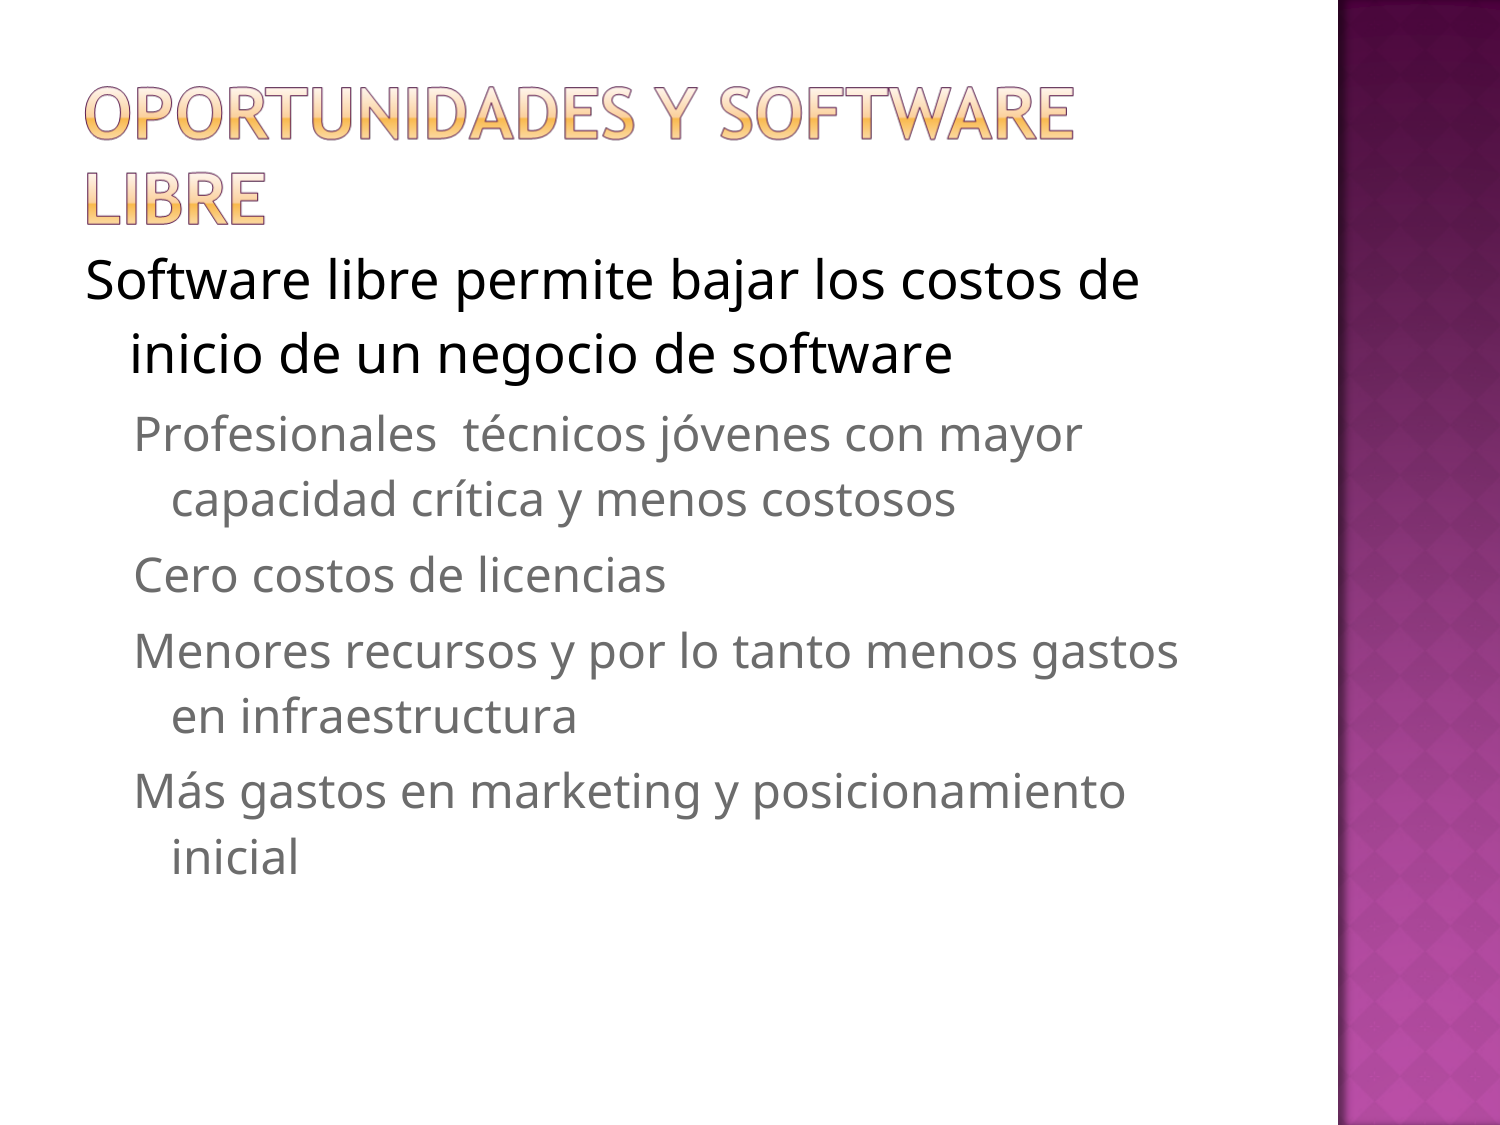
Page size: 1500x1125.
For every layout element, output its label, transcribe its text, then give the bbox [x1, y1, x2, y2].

text_box [40, 47, 1265, 241]
picture [1337, 0, 1500, 1125]
list Software libre permite bajar los costos de inicio de un negocio de software Profesionales técnicos jóvenes con mayor capacidad crítica y menos costosos Cero costos de licencias Menores recursos y por lo tanto menos gastos en infraestructura Más gastos en marketing y posicionamiento inicial [70, 234, 1258, 1030]
